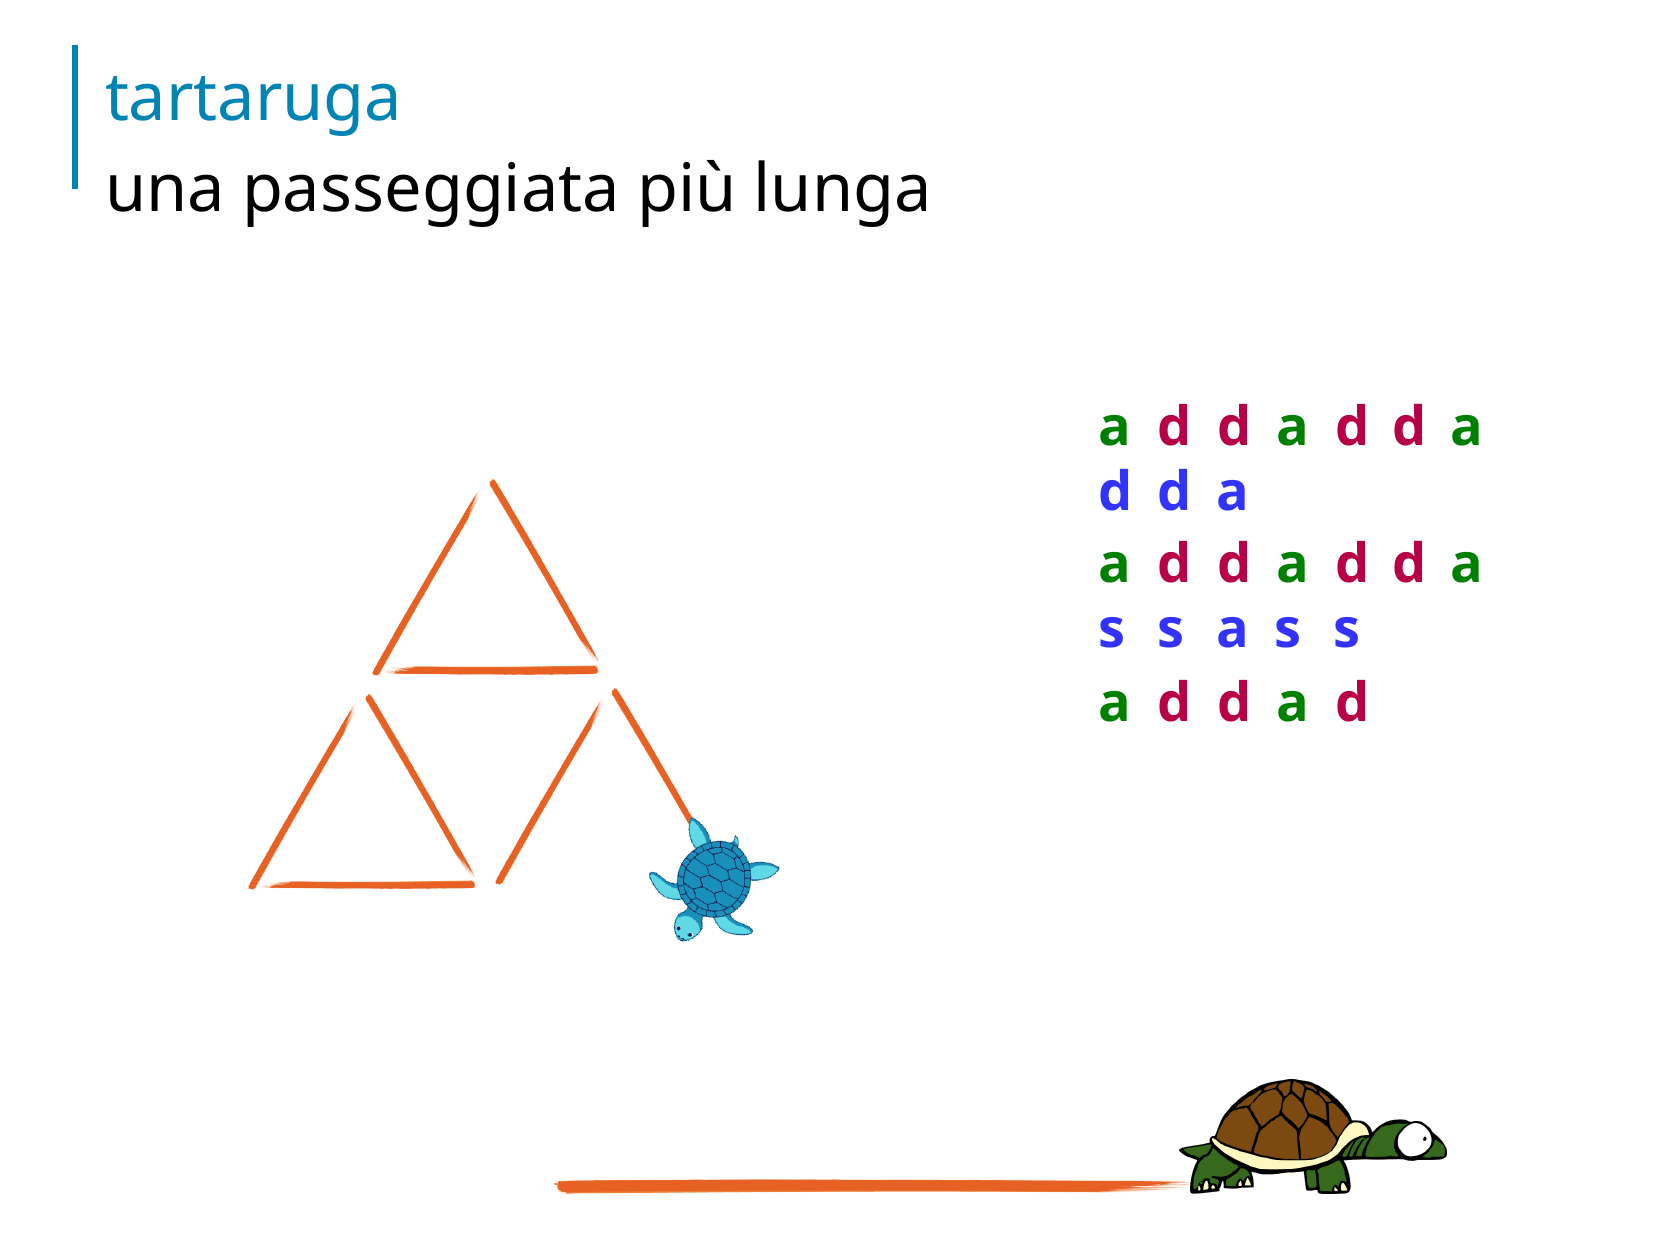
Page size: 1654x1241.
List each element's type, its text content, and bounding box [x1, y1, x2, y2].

text_box s [1142, 609, 1201, 674]
text_box d [1377, 384, 1454, 473]
text_box a [1261, 674, 1321, 749]
text_box s [1318, 609, 1392, 674]
text_box d [1320, 383, 1397, 472]
text_box d [1202, 674, 1261, 749]
text_box s [1084, 609, 1142, 674]
text_box a [1201, 472, 1278, 537]
text_box s [1259, 609, 1318, 674]
text_box d [1202, 383, 1261, 472]
text_box d [1321, 660, 1397, 749]
text_box a [1261, 383, 1320, 472]
text_box a [1083, 520, 1142, 609]
text_box d [1142, 472, 1201, 537]
text_box d [1142, 537, 1202, 609]
title tartaruga una passeggiata più lunga [105, 49, 1571, 200]
text_box d [1202, 537, 1261, 609]
text_box a [1084, 674, 1143, 749]
text_box a [1454, 520, 1512, 609]
text_box d [1143, 674, 1202, 749]
text_box a [1201, 609, 1259, 674]
text_box d [1084, 472, 1142, 537]
text_box d [1142, 383, 1202, 472]
text_box a [1261, 520, 1320, 609]
picture [553, 1079, 1447, 1194]
text_box a [1083, 383, 1142, 472]
text_box a [1454, 384, 1512, 473]
text_box d [1320, 520, 1377, 609]
text_box d [1377, 520, 1454, 609]
picture [370, 477, 605, 678]
picture [493, 687, 790, 969]
picture [246, 692, 481, 892]
